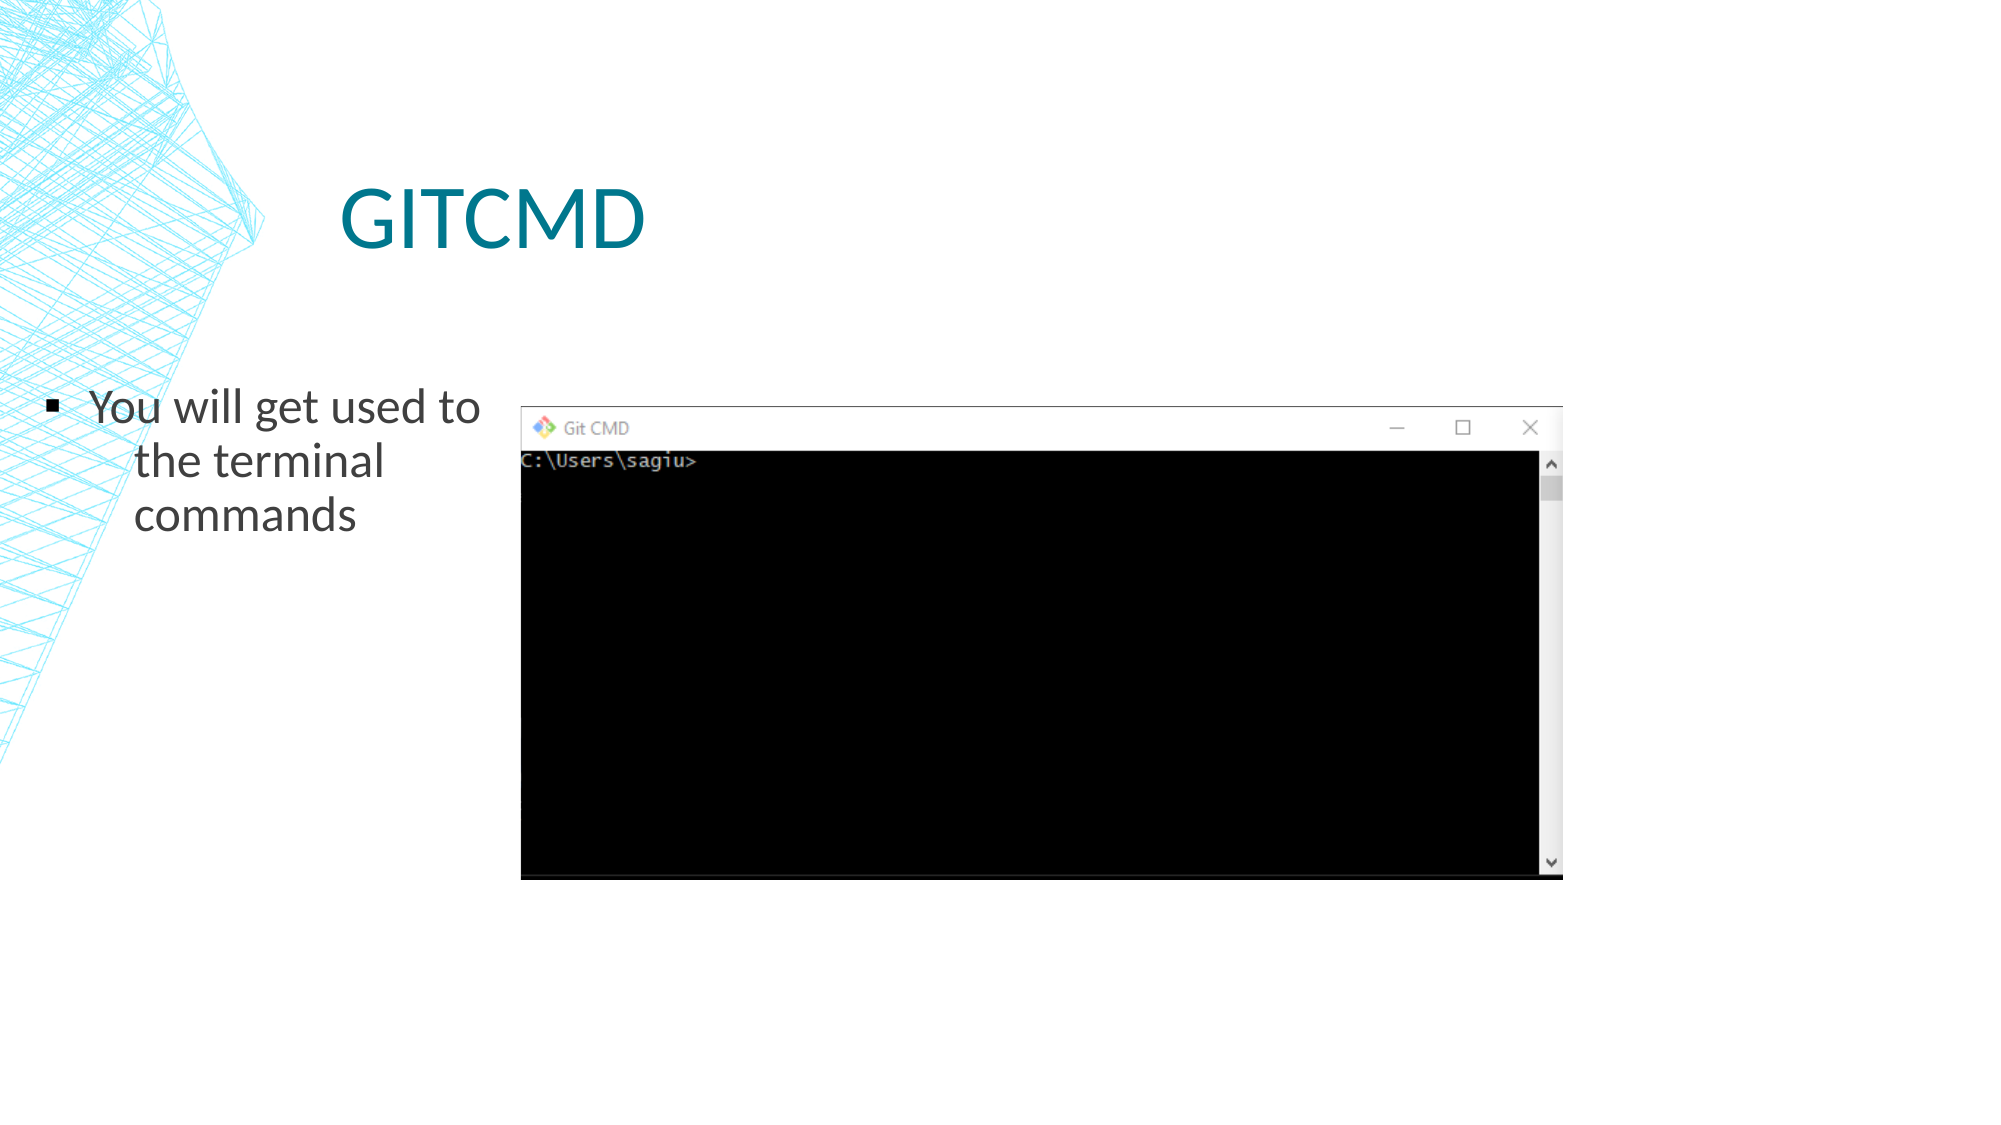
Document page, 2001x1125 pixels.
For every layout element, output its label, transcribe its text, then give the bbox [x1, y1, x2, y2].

picture [521, 406, 1563, 880]
title gitcmd [324, 162, 1863, 276]
text_box You will get used to the terminal commands [29, 275, 521, 1064]
